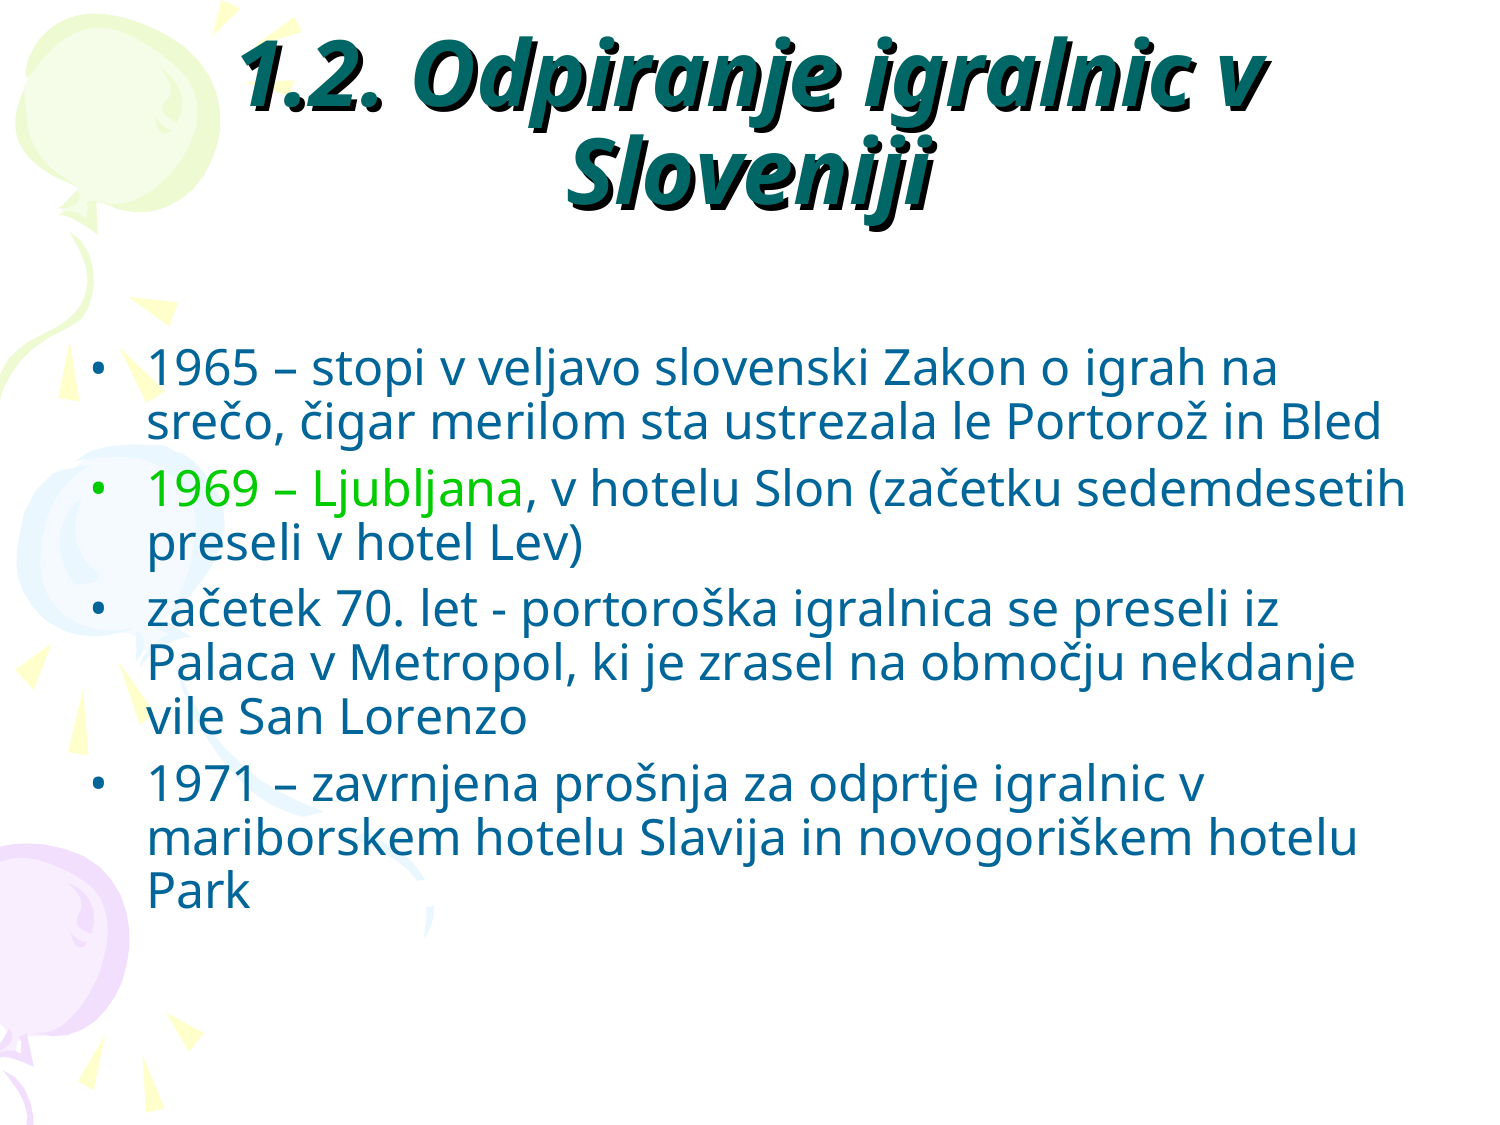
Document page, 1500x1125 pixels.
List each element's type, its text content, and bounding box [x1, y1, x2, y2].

title 1.2. Odpiranje igralnic v Sloveniji [72, 16, 1426, 233]
list 1965 – stopi v veljavo slovenski Zakon o igrah na srečo, čigar merilom sta ustrezala le Portorož in Bled 1969 – Ljubljana, v hotelu Slon (začetku sedemdesetih preseli v hotel Lev) začetek 70. let - portoroška igralnica se preseli iz Palaca v Metropol, ki je zrasel na območju nekdanje vile San Lorenzo 1971 – zavrnjena prošnja za odprtje igralnic v mariborskem hotelu Slavija in novogoriškem hotelu Park [75, 262, 1426, 994]
